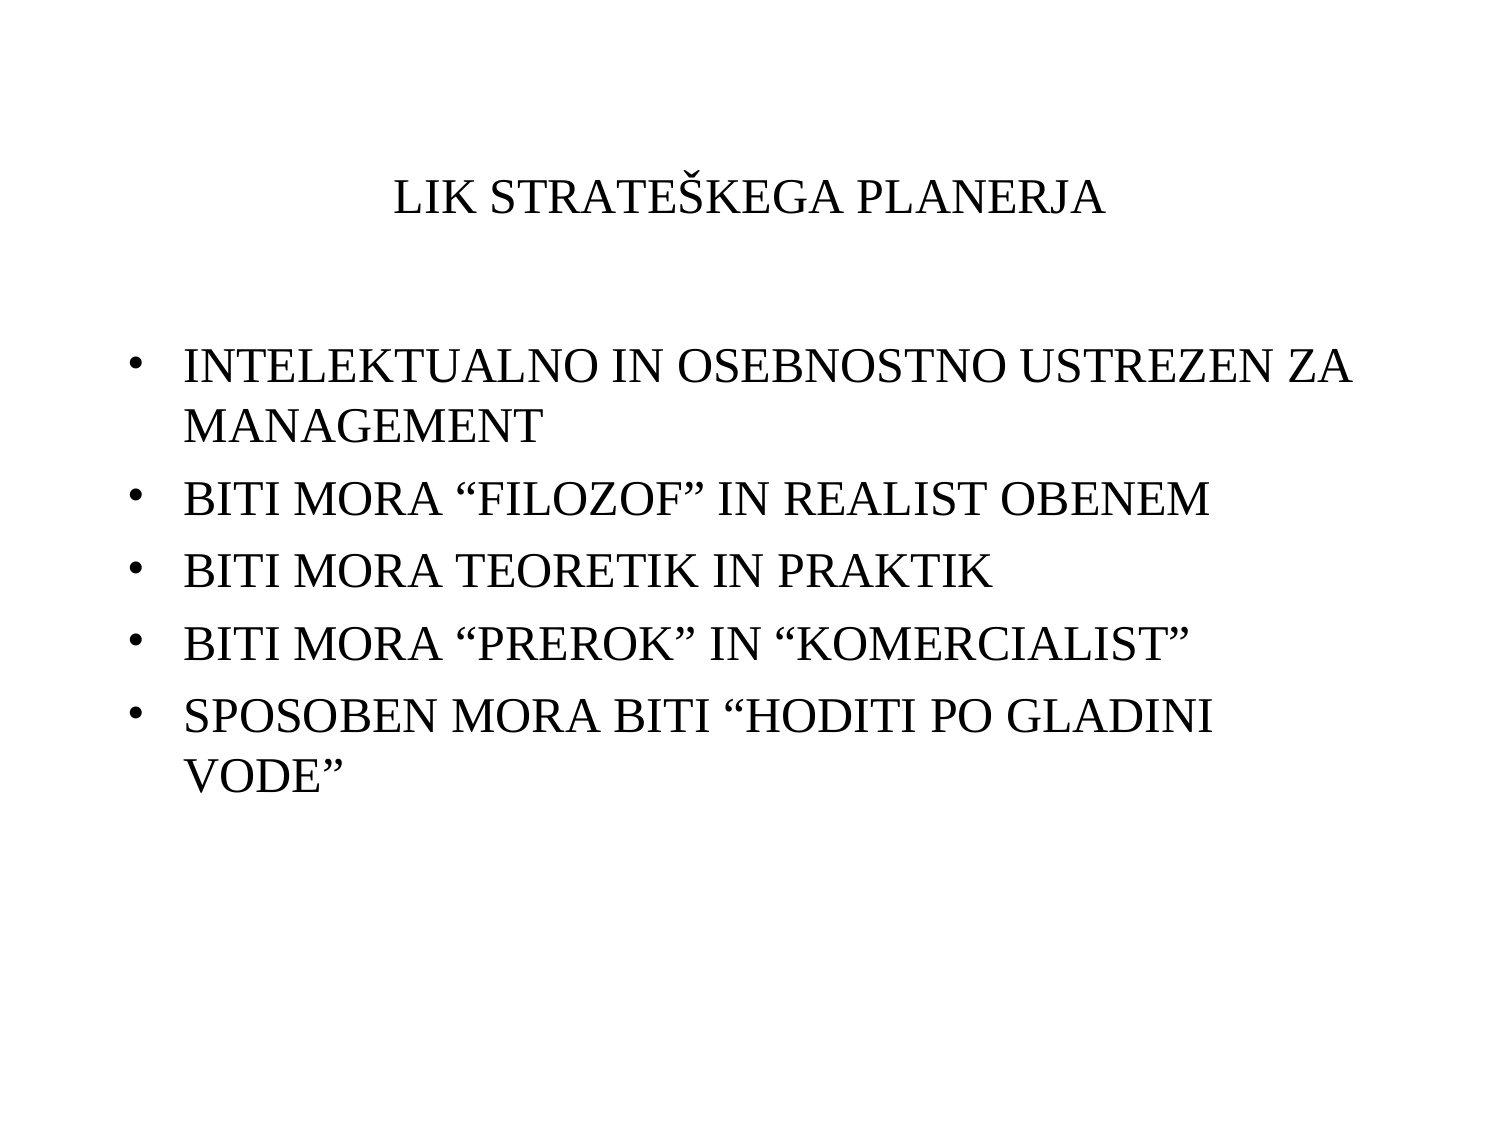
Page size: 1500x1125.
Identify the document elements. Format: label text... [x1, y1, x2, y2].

title LIK STRATEŠKEGA PLANERJA [112, 99, 1388, 288]
list INTELEKTUALNO IN OSEBNOSTNO USTREZEN ZA MANAGEMENT BITI MORA “FILOZOF” IN REALIST OBENEM BITI MORA TEORETIK IN PRAKTIK BITI MORA “PREROK” IN “KOMERCIALIST” SPOSOBEN MORA BITI “HODITI PO GLADINI VODE” [112, 324, 1388, 1001]
